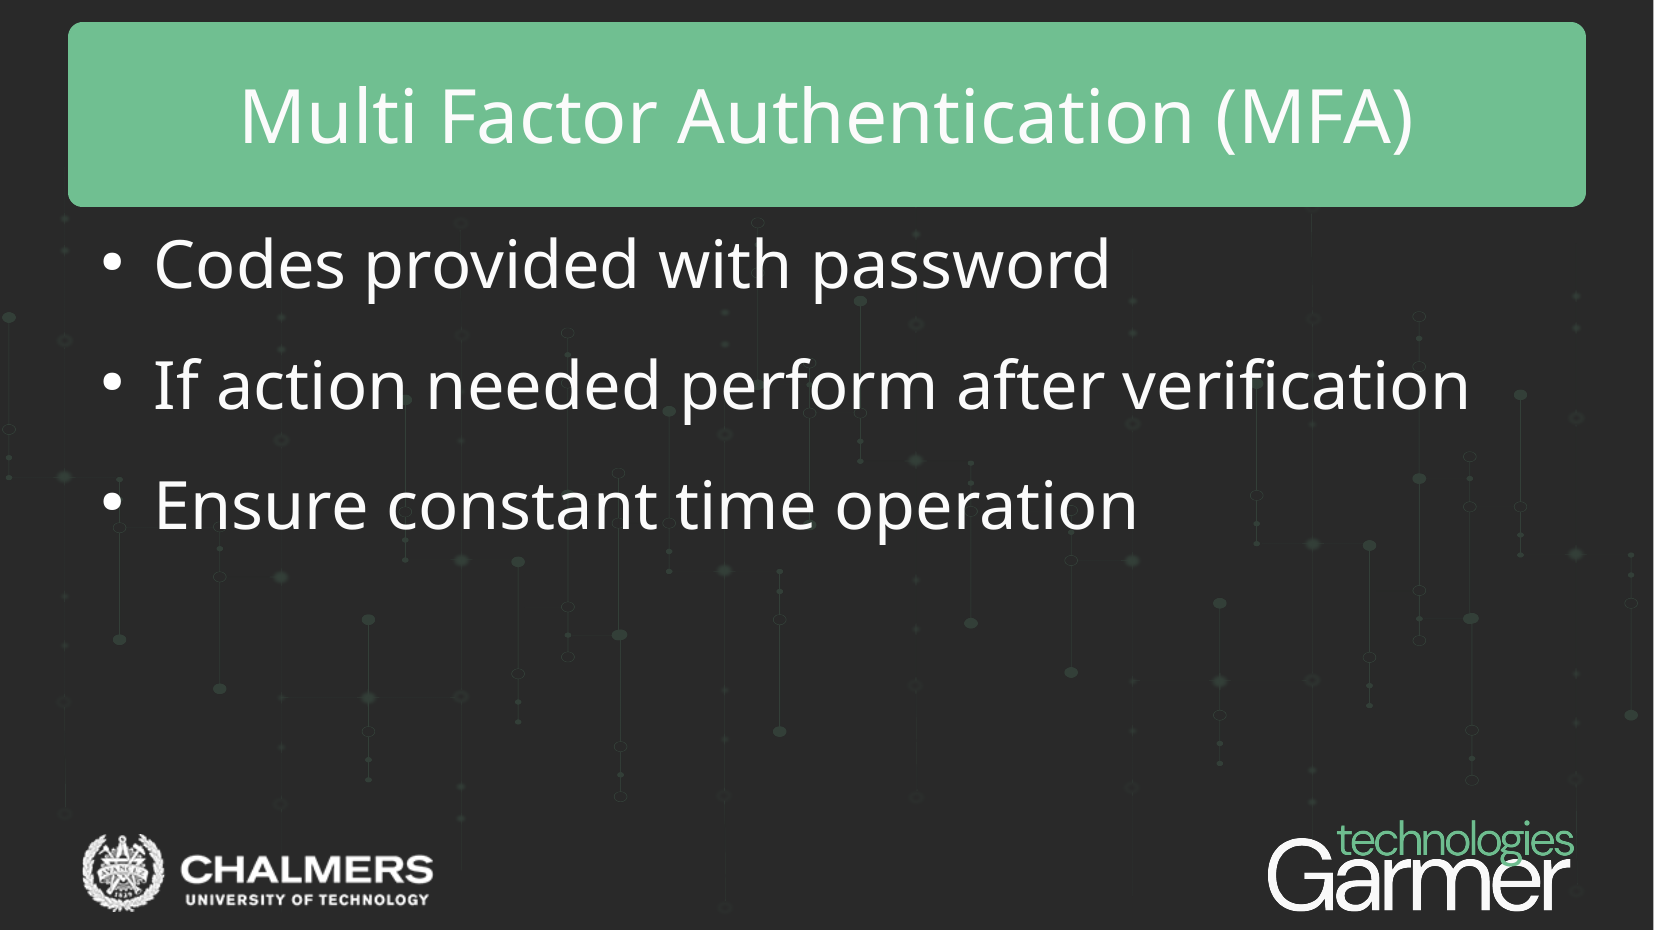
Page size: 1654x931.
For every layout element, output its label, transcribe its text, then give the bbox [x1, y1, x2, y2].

picture [1246, 807, 1607, 912]
list Codes provided with password If action needed perform after verification Ensure constant time operation [82, 217, 1571, 758]
picture [82, 834, 443, 912]
title Multi Factor Authentication (MFA) [82, 37, 1571, 193]
